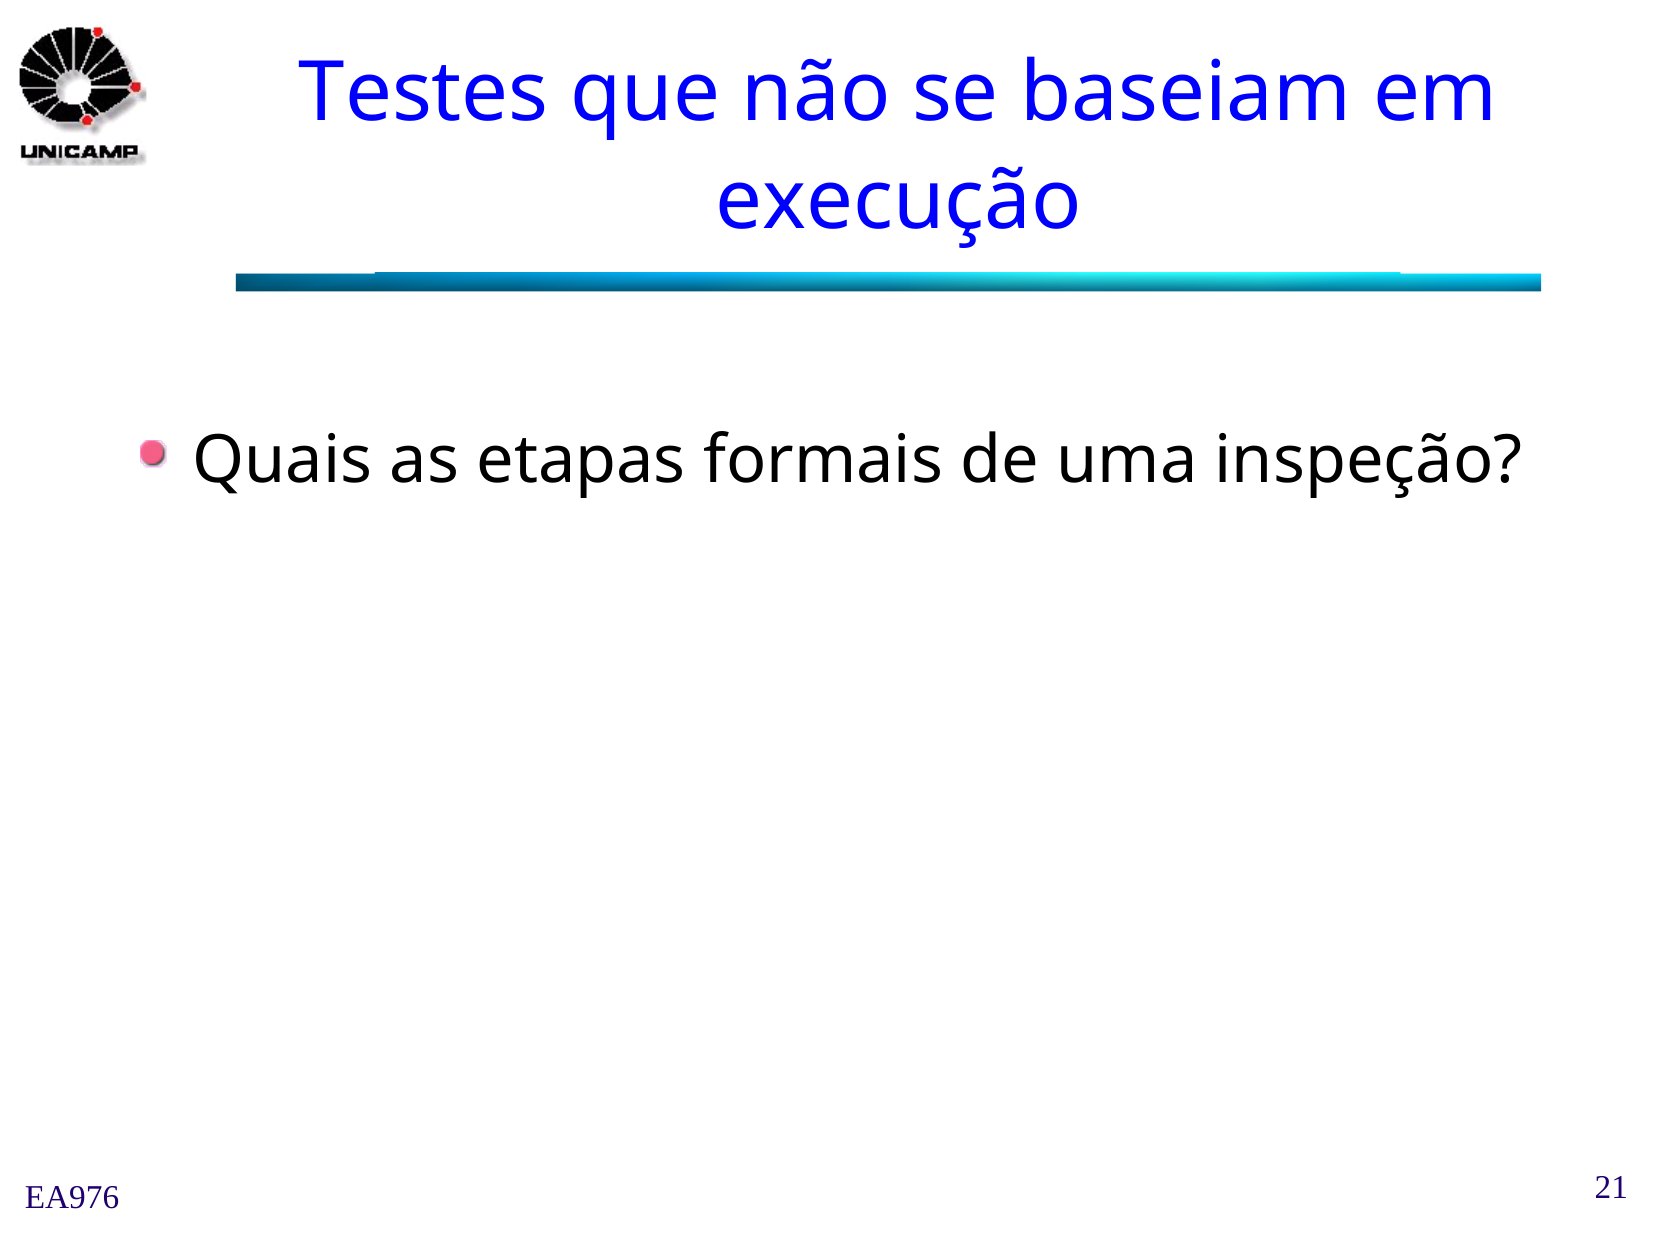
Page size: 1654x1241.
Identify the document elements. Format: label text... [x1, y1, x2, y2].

picture [125, 272, 1654, 295]
list Quais as etapas formais de uma inspeção? [121, 413, 1534, 1182]
title Testes que não se baseiam em execução [264, 21, 1534, 250]
